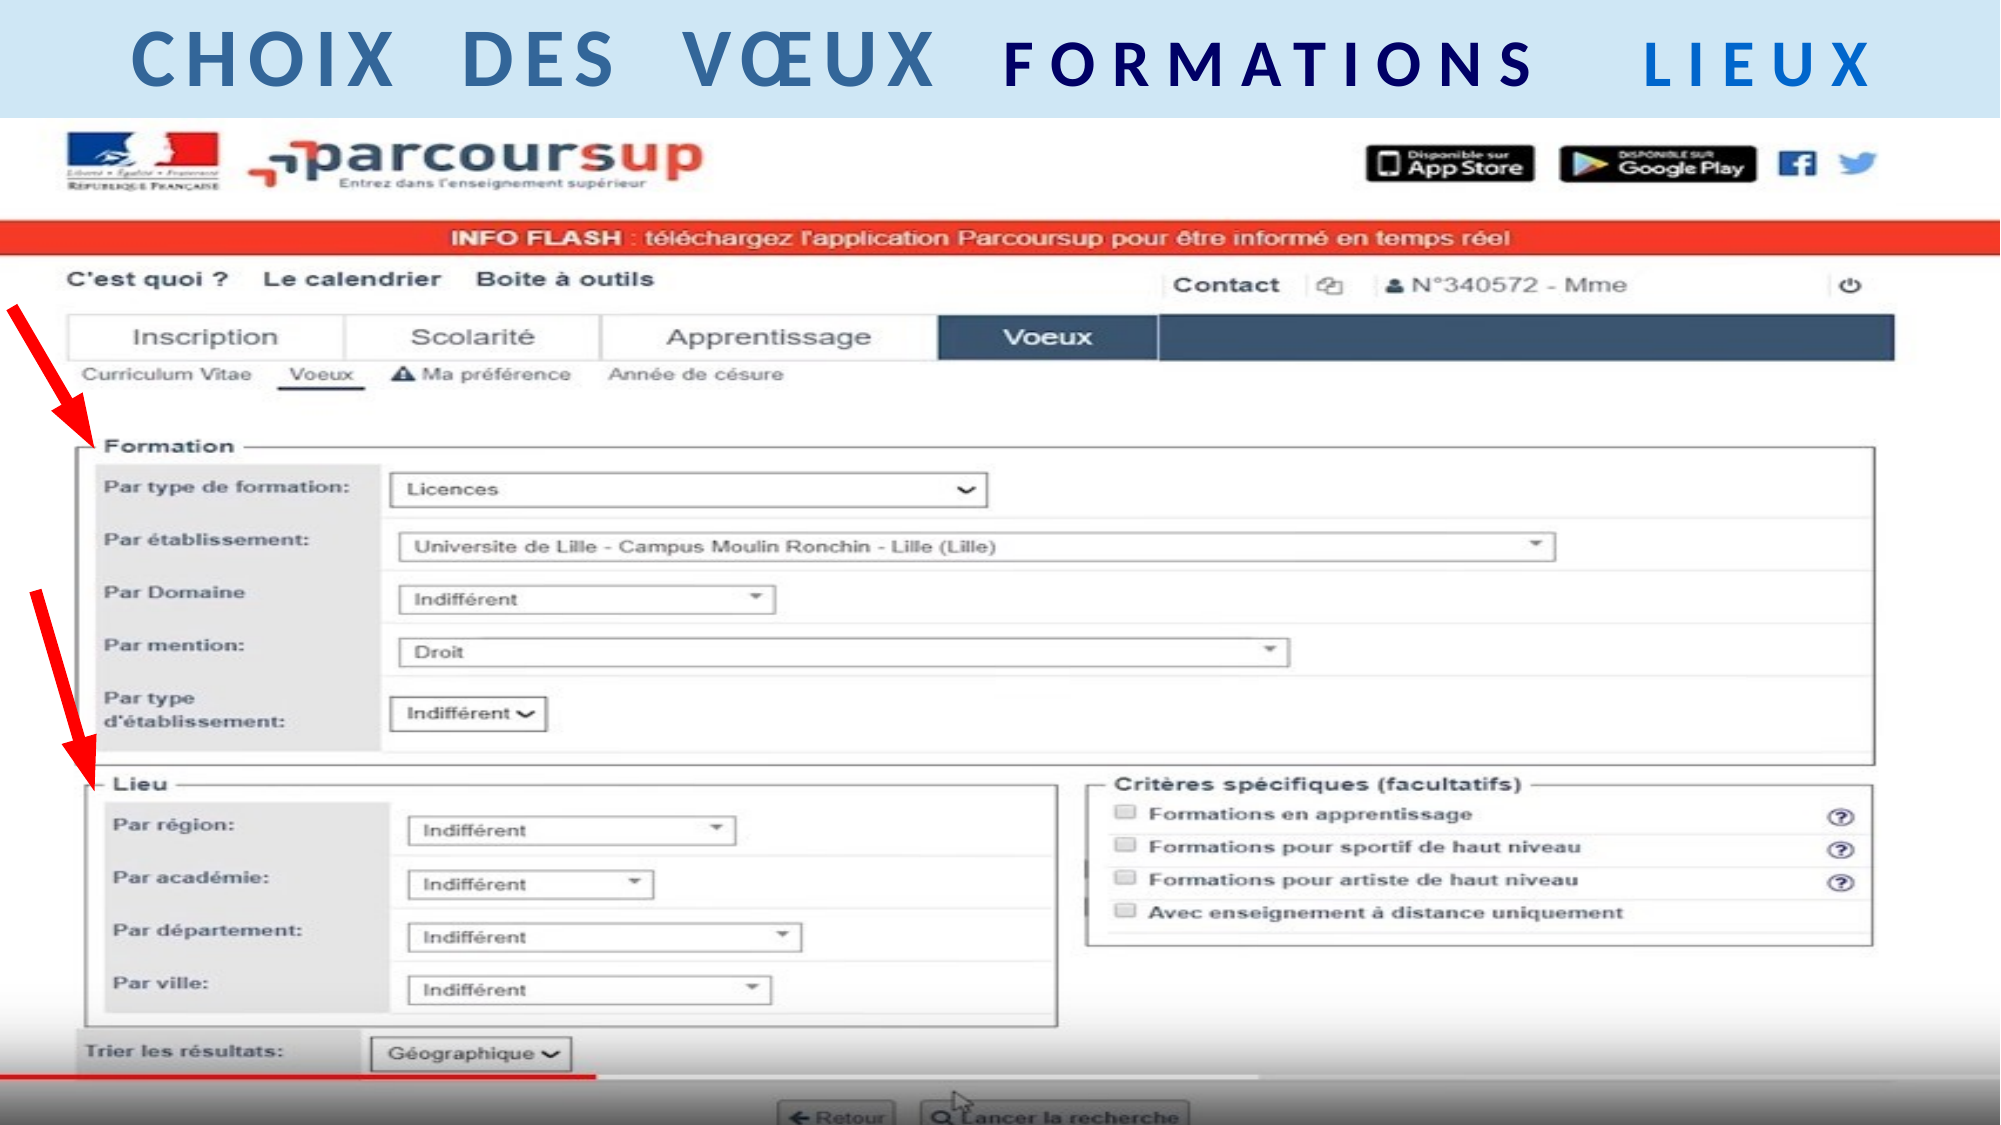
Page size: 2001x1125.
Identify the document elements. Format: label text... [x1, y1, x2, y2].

picture [0, 118, 2000, 1125]
title CHOIX DES VŒUX FORMATIONS LIEUX [0, 0, 2000, 118]
